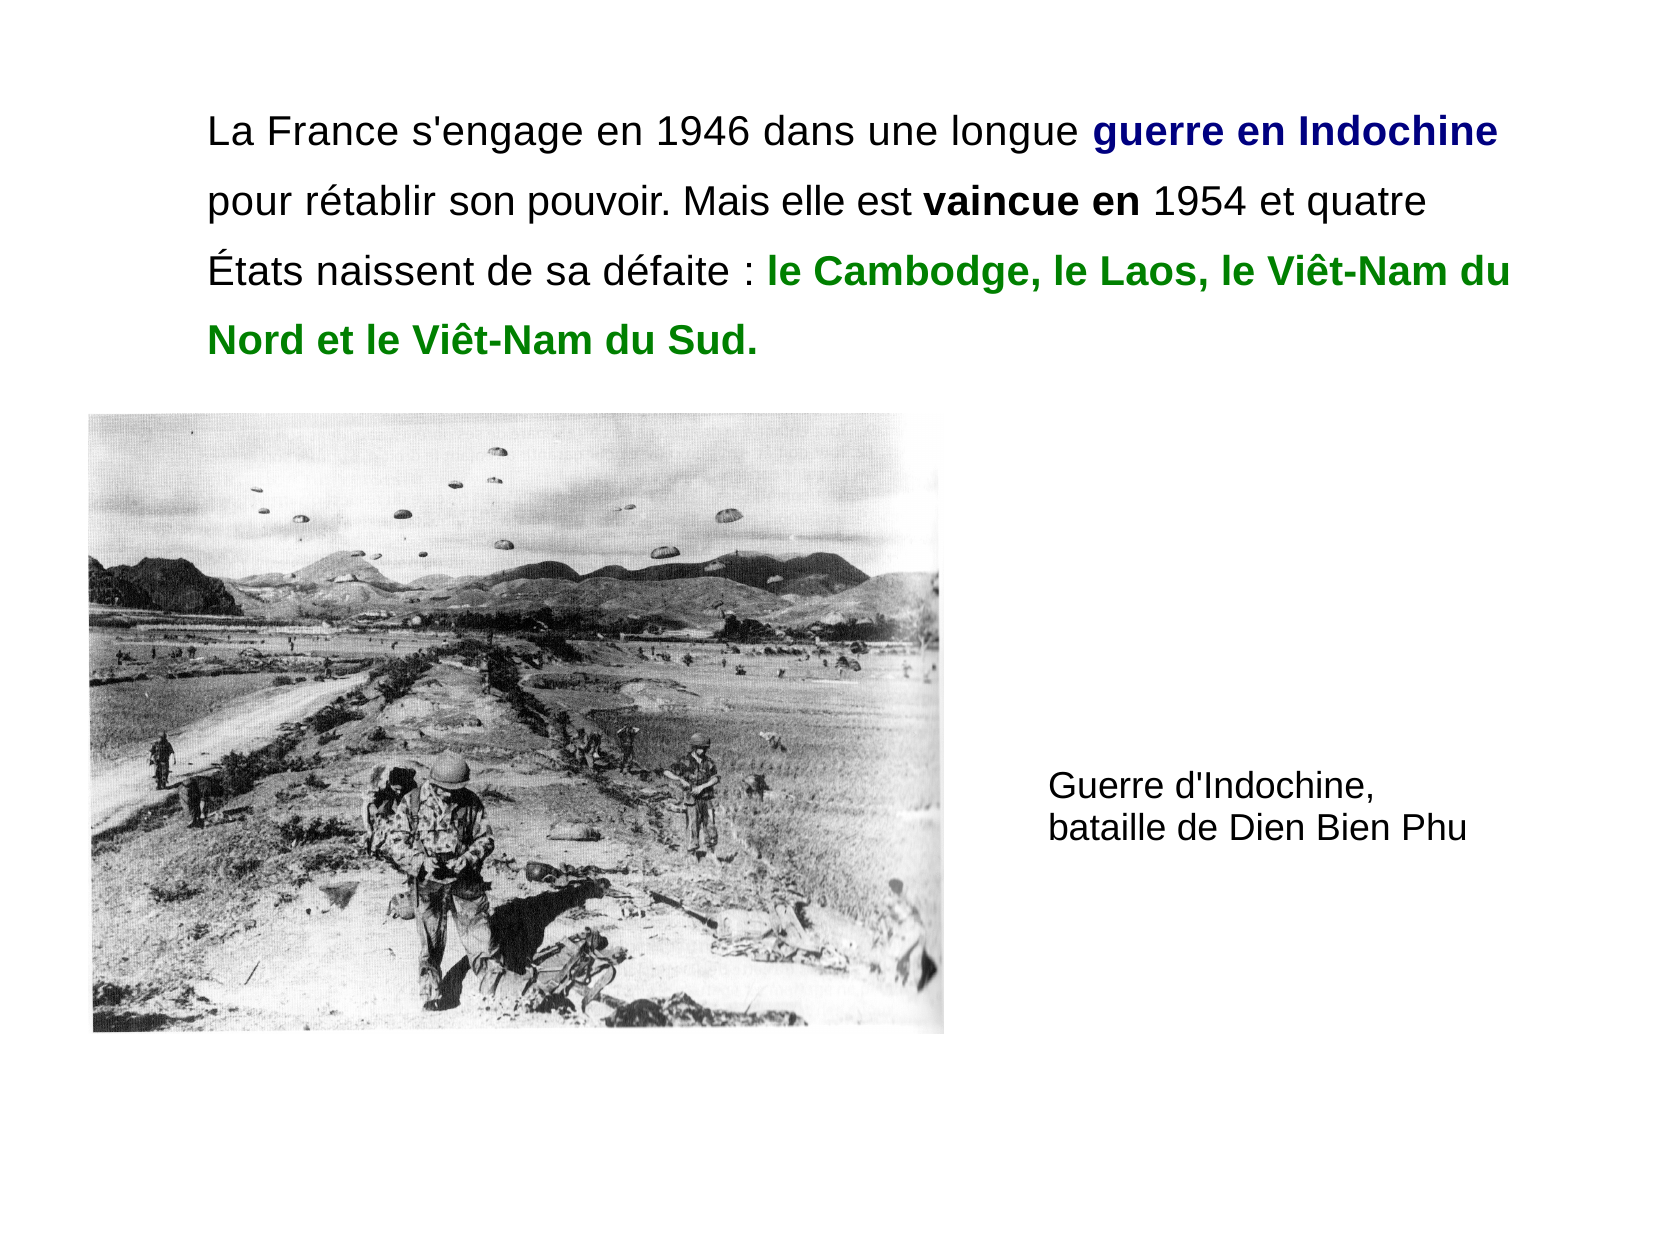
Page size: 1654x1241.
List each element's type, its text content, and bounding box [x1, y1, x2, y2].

text_box Guerre d'Indochine, bataille de Dien Bien Phu [1033, 757, 1483, 857]
text_box La France s'engage en 1946 dans une longue guerre en Indochine pour rétablir son pouvoir. Mais elle est vaincue en 1954 et quatre États naissent de sa défaite : le Cambodge, le Laos, le Viêt-Nam du Nord et le Viêt-Nam du Sud. [184, 77, 1565, 355]
picture [88, 413, 944, 1034]
